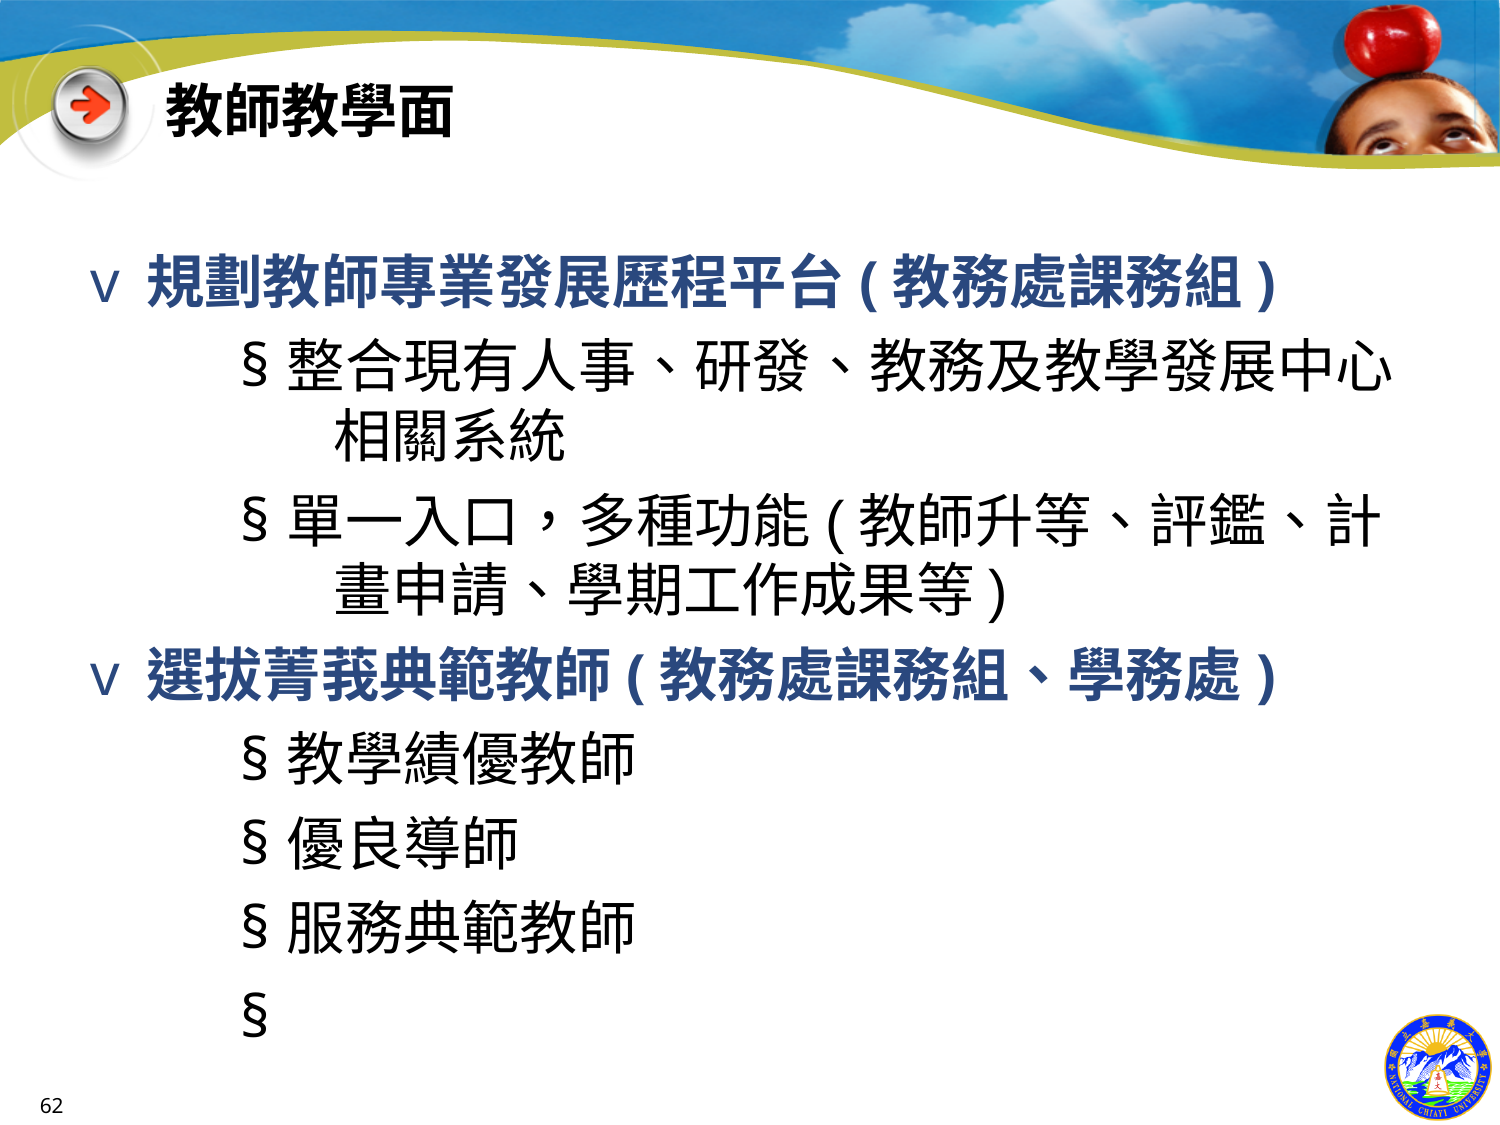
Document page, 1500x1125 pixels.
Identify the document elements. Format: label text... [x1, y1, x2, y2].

title 教師教學面 [150, 62, 888, 155]
text_box [24, 1084, 376, 1125]
list 規劃教師專業發展歷程平台(教務處課務組) 整合現有人事、研發、教務及教學發展中心相關系統 單一入口，多種功能(教師升等、評鑑、計畫申請、學期工作成果等) 選拔菁莪典範教師(教務處課務組、學務處) 教學績優教師 優良導師 服務典範教師 [75, 237, 1426, 1051]
